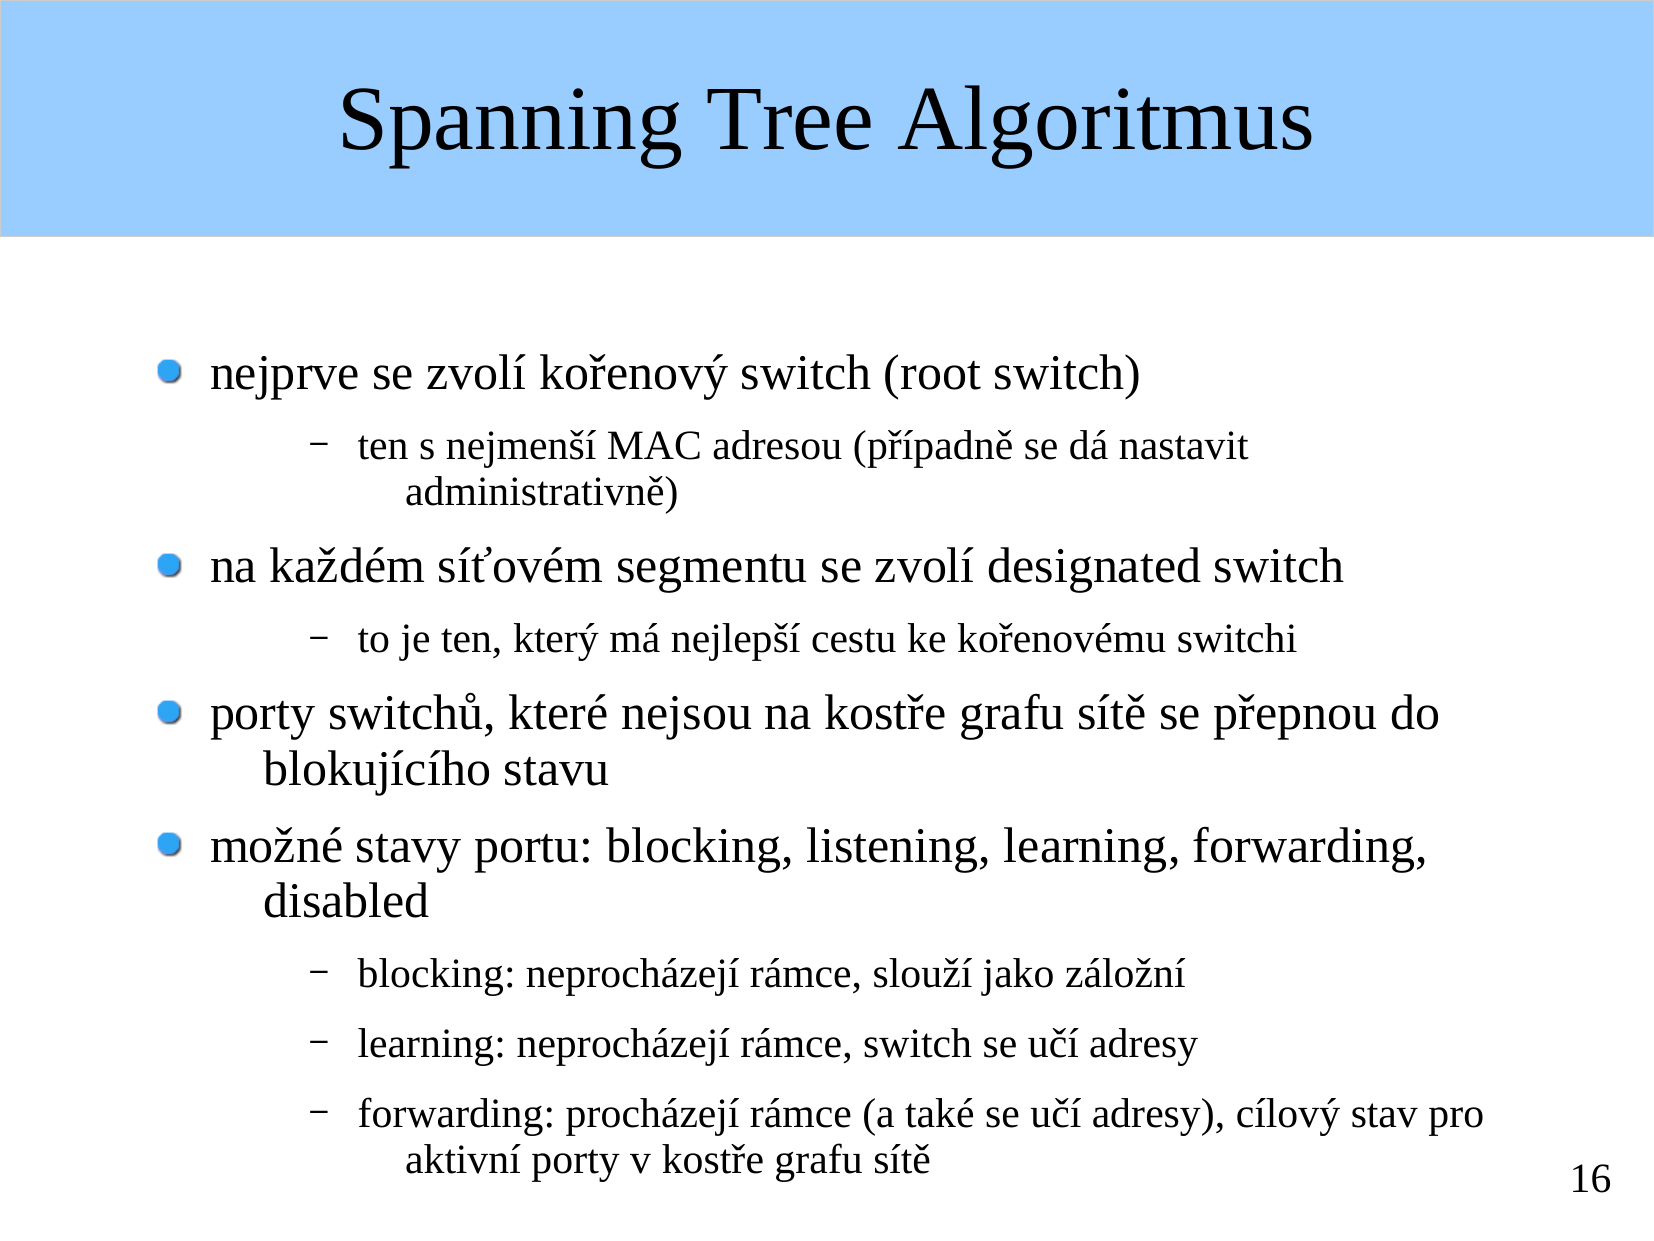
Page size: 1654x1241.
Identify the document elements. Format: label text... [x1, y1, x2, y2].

title Spanning Tree Algoritmus [0, 0, 1654, 237]
list nejprve se zvolí kořenový switch (root switch) ten s nejmenší MAC adresou (případně se dá nastavit administrativně) na každém síťovém segmentu se zvolí designated switch to je ten, který má nejlepší cestu ke kořenovému switchi porty switchů, které nejsou na kostře grafu sítě se přepnou do blokujícího stavu možné stavy portu: blocking, listening, learning, forwarding, disabled blocking: neprocházejí rámce, slouží jako záložní learning: neprocházejí rámce, switch se učí adresy forwarding: procházejí rámce (a také se učí adresy), cílový stav pro aktivní porty v kostře grafu sítě [121, 344, 1534, 1230]
